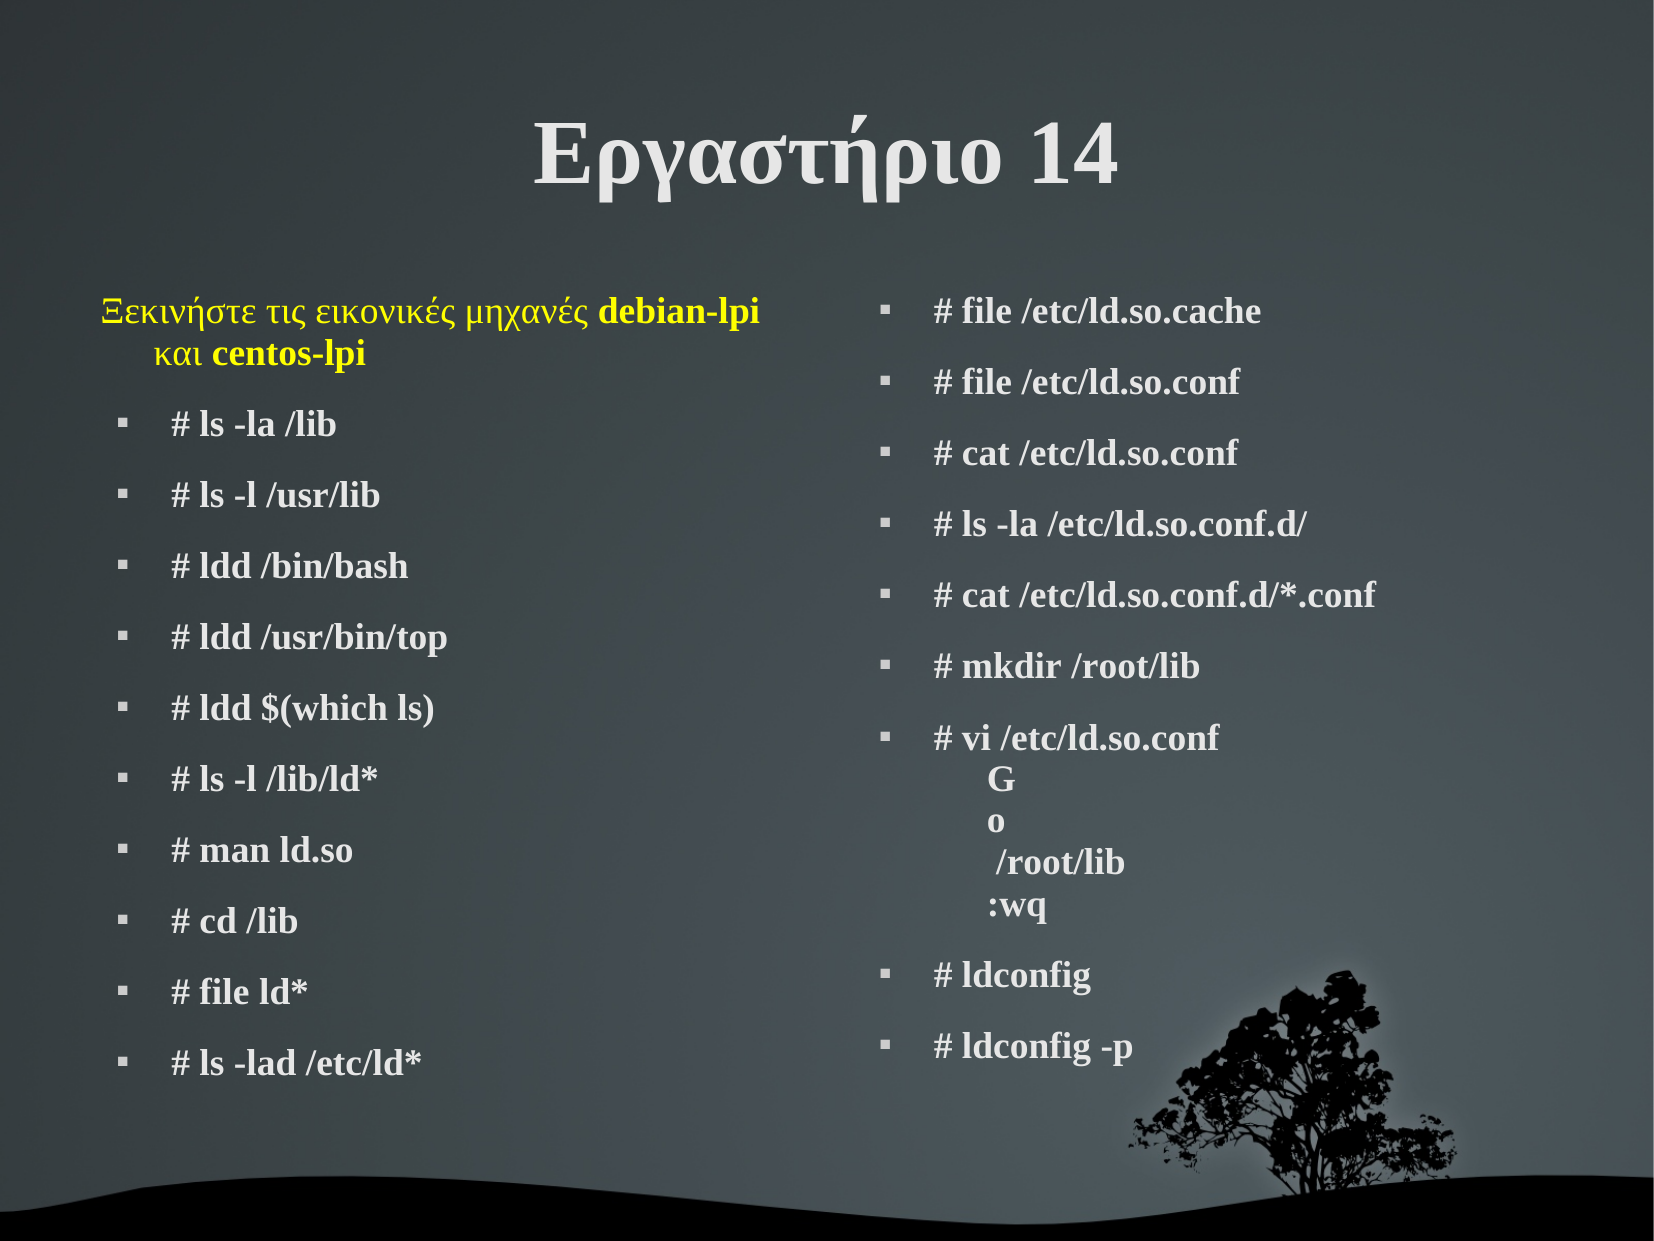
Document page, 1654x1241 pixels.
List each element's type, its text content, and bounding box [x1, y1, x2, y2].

list # file /etc/ld.so.cache # file /etc/ld.so.conf # cat /etc/ld.so.conf # ls -la /etc/ld.so.conf.d/ # cat /etc/ld.so.conf.d/*.conf # mkdir /root/lib # vi /etc/ld.so.conf G o /root/lib :wq # ldconfig # ldconfig -p [845, 290, 1572, 1213]
title Εργαστήριο 14 [82, 49, 1571, 257]
list Ξεκινήστε τις εικονικές μηχανές debian-lpi και centos-lpi # ls -la /lib # ls -l /usr/lib # ldd /bin/bash # ldd /usr/bin/top # ldd $(which ls) # ls -l /lib/ld* # man ld.so # cd /lib # file ld* # ls -lad /etc/ld* [82, 290, 809, 1174]
picture [0, 0, 1654, 1241]
